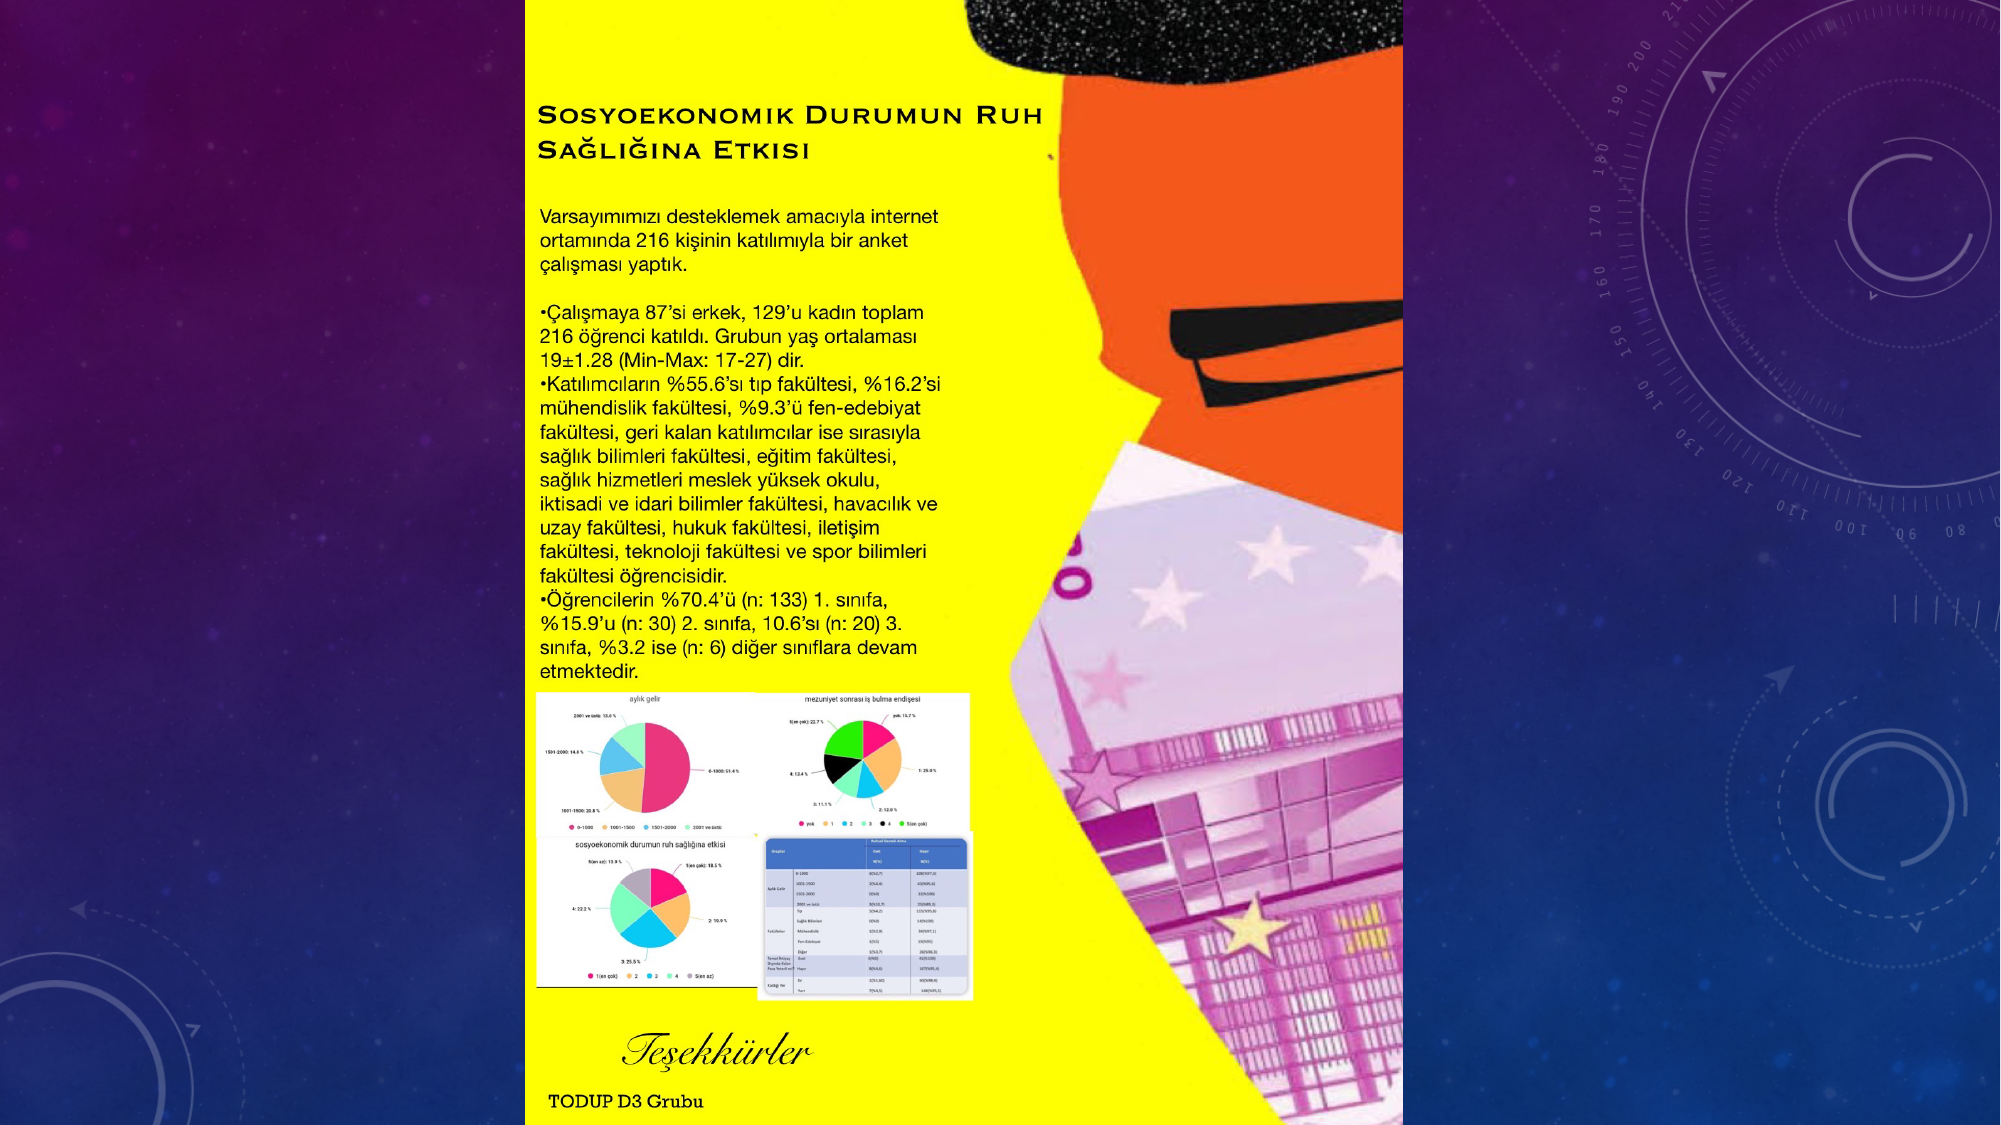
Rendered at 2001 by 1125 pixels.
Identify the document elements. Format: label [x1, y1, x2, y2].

picture [525, 0, 1403, 1125]
